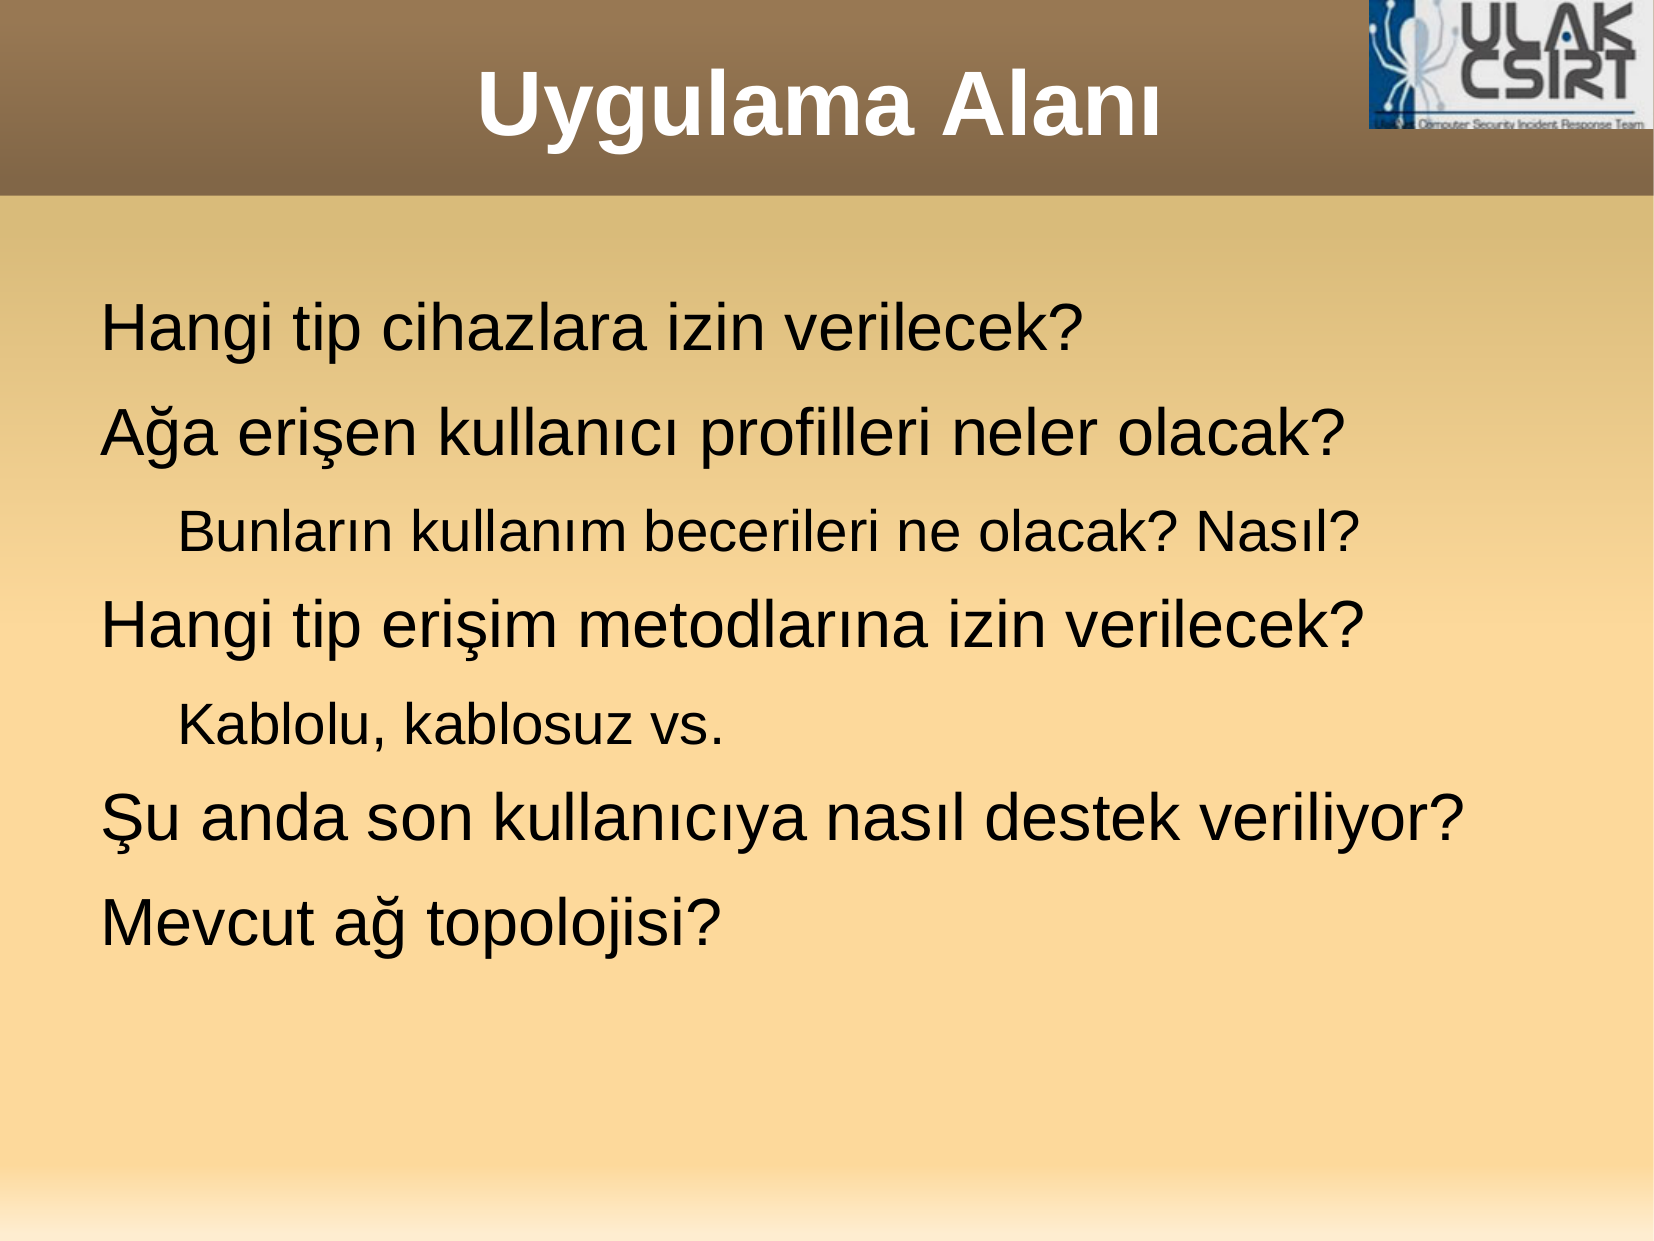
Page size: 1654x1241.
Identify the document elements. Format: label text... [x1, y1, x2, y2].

picture [0, 0, 1654, 1241]
title Uygulama Alanı [76, 7, 1565, 200]
list Hangi tip cihazlara izin verilecek? Ağa erişen kullanıcı profilleri neler olacak? Bunların kullanım becerileri ne olacak? Nasıl? Hangi tip erişim metodlarına izin verilecek? Kablolu, kablosuz vs. Şu anda son kullanıcıya nasıl destek veriliyor? Mevcut ağ topolojisi? [82, 290, 1571, 1094]
